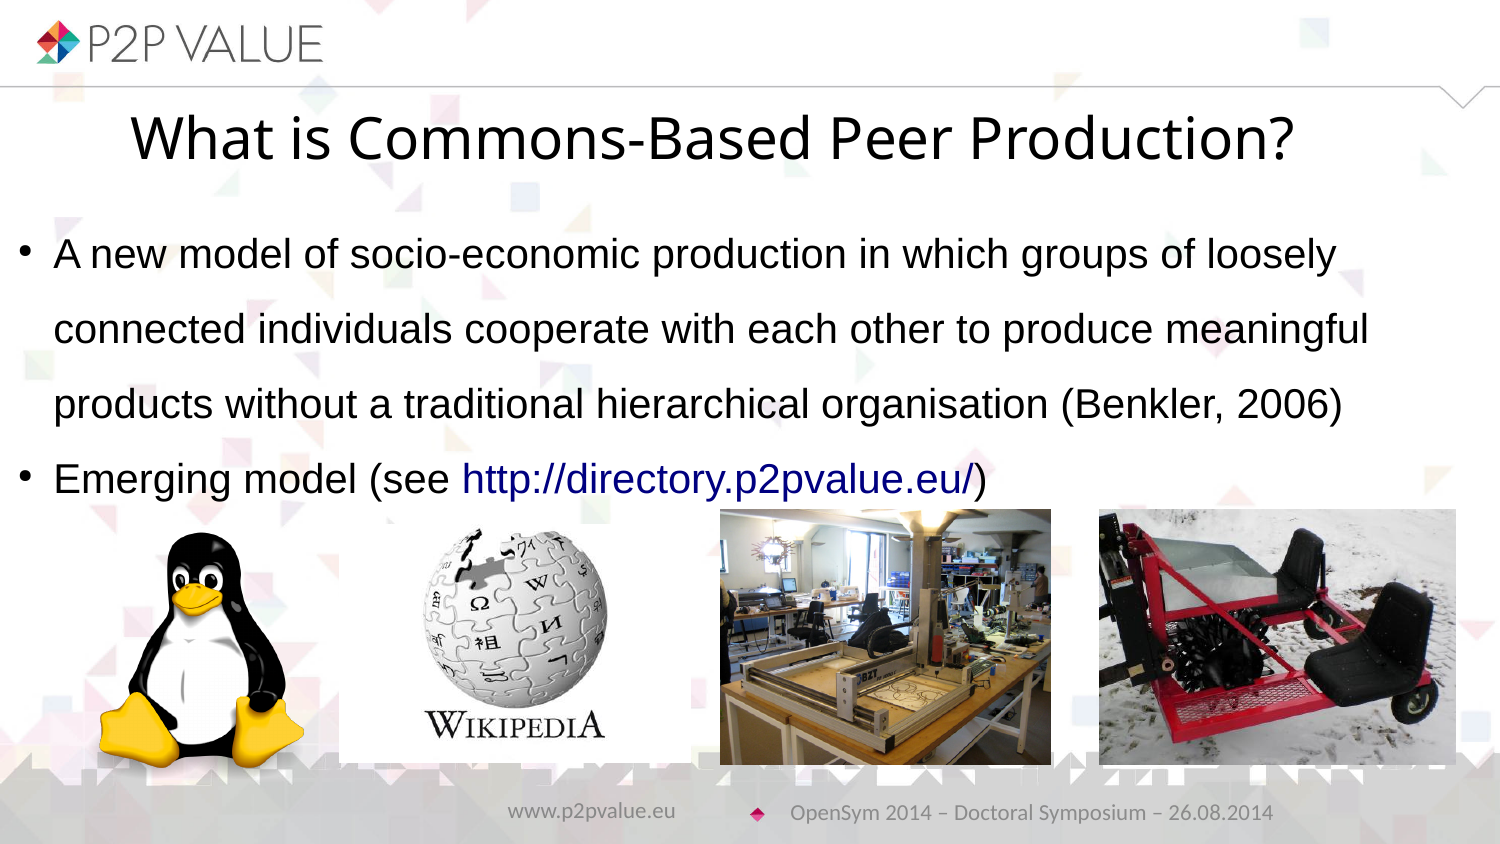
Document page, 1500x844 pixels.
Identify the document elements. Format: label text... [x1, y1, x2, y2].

text_box www.p2pvalue.eu [501, 789, 720, 829]
subtitle A new model of socio-economic production in which groups of loosely connected individuals cooperate with each other to produce meaningful products without a traditional hierarchical organisation (Benkler, 2006) Emerging model (see http://directory.p2pvalue.eu/) [4, 195, 1486, 526]
text_box OpenSym 2014 – Doctoral Symposium – 26.08.2014 [777, 788, 1470, 834]
title What is Commons-Based Peer Production? [60, 92, 1366, 181]
picture [0, 0, 1500, 844]
